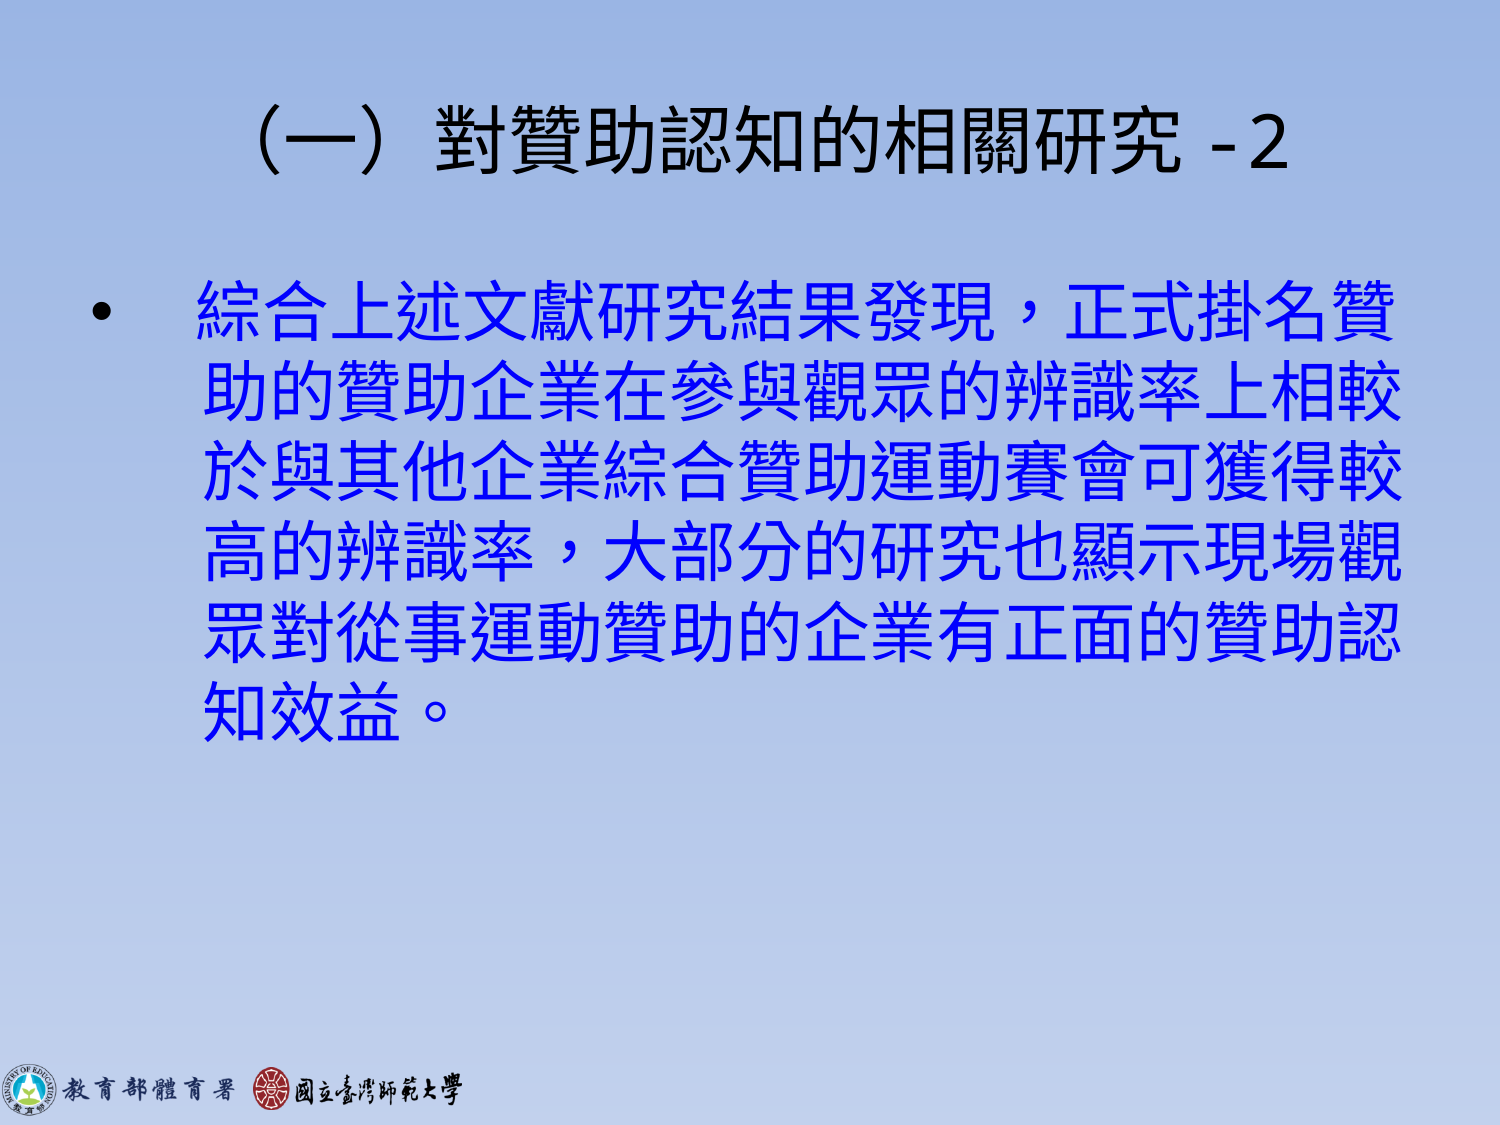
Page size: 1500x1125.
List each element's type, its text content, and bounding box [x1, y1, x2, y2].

title （一）對贊助認知的相關研究-2 [75, 45, 1426, 233]
list 綜合上述文獻研究結果發現，正式掛名贊助的贊助企業在參與觀眾的辨識率上相較於與其他企業綜合贊助運動賽會可獲得較高的辨識率，大部分的研究也顯示現場觀眾對從事運動贊助的企業有正面的贊助認知效益。 [75, 262, 1426, 1005]
